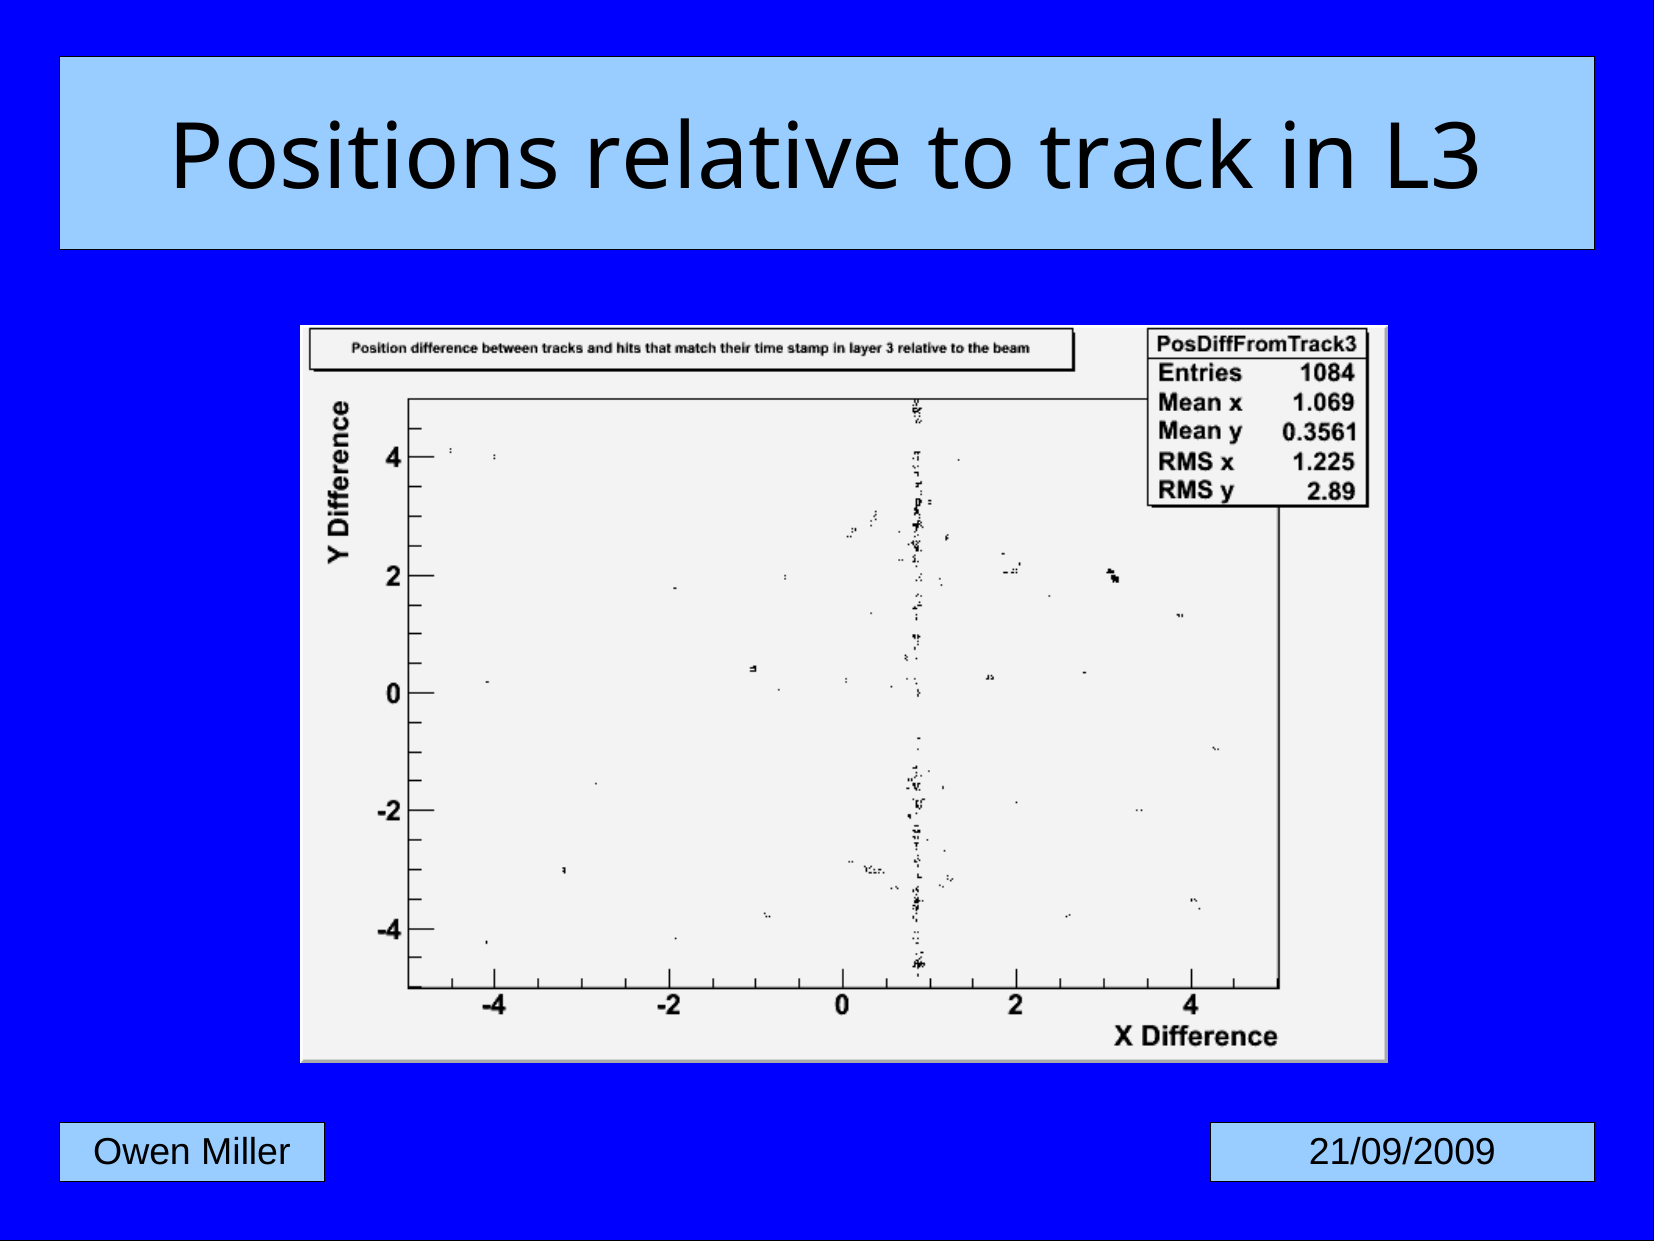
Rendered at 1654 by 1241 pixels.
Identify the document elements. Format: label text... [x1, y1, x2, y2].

title Positions relative to track in L3 [59, 56, 1595, 250]
picture [300, 325, 1388, 1063]
text_box [0, 0, 1654, 1241]
text_box 21/09/2009 [1210, 1122, 1595, 1182]
text_box Owen Miller [59, 1122, 325, 1182]
